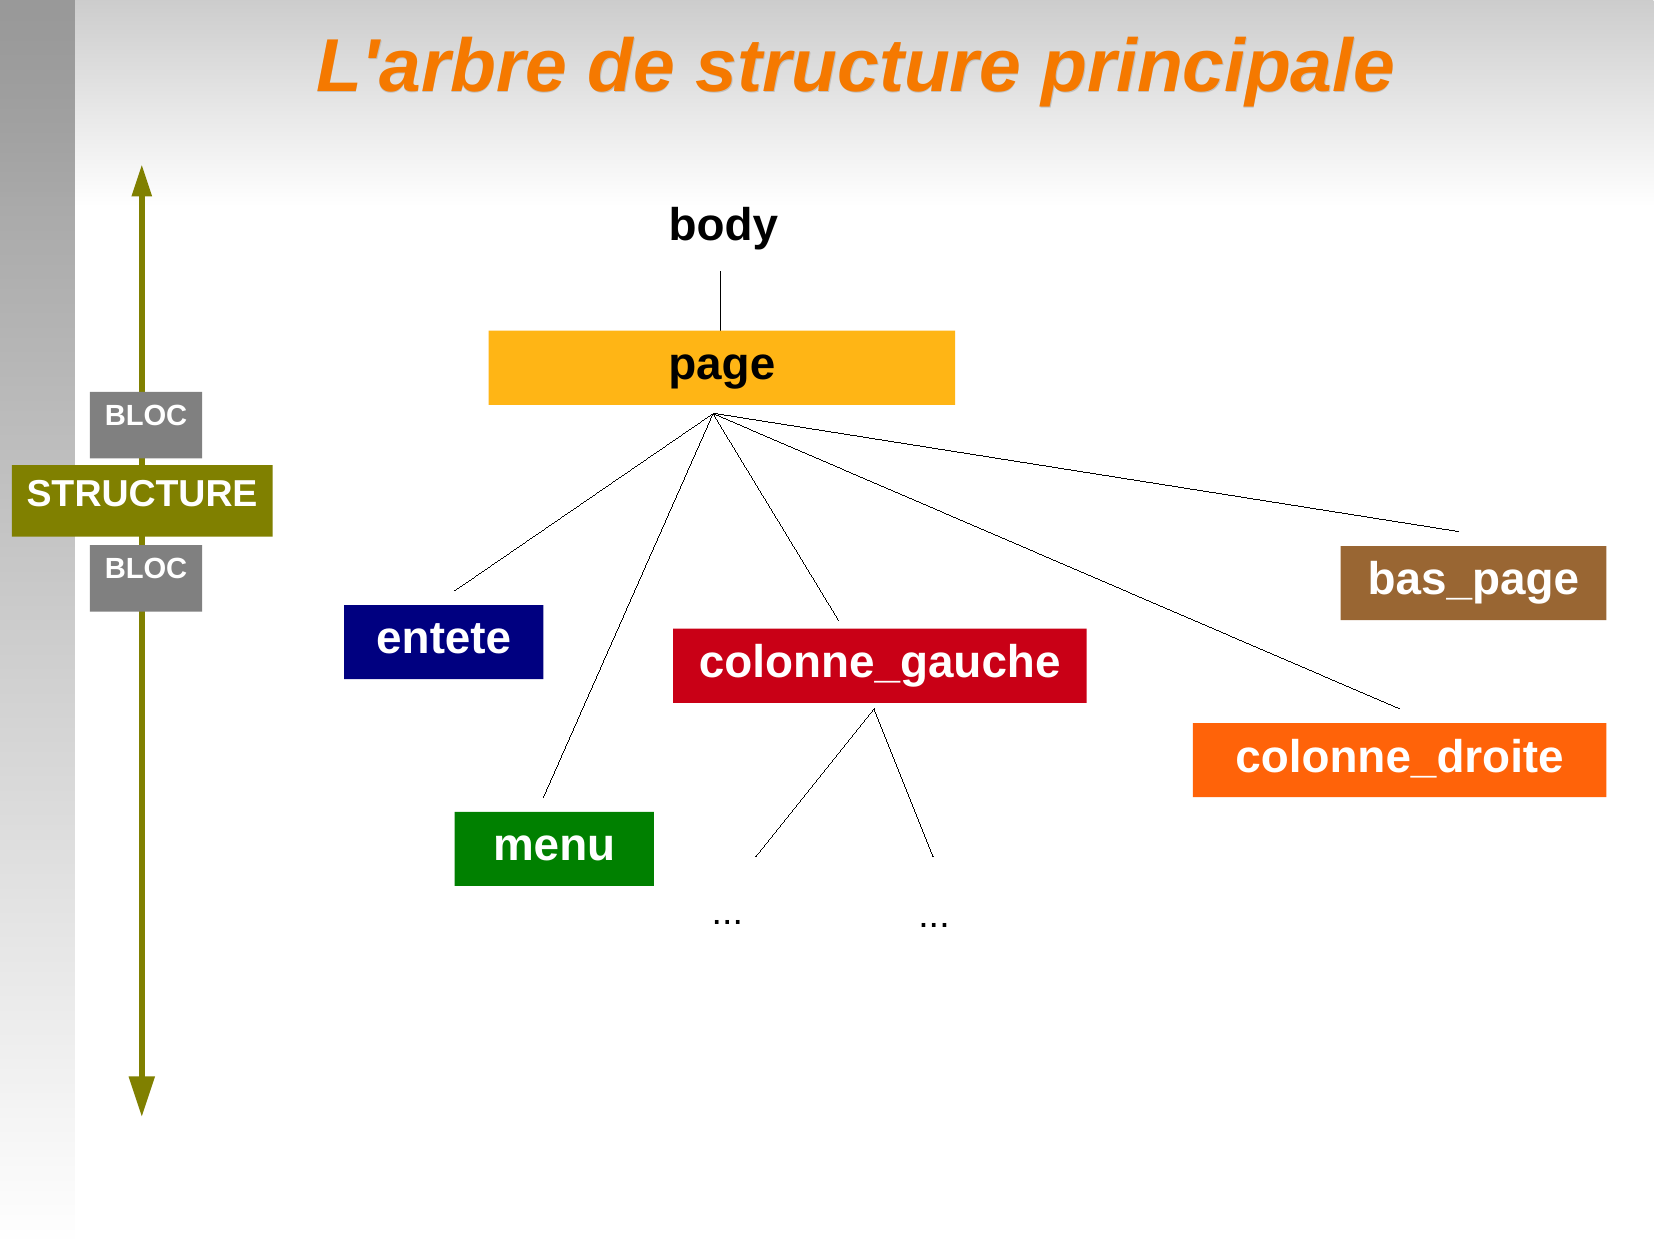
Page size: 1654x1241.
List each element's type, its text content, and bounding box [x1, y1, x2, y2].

text_box page [488, 330, 956, 405]
text_box ... [903, 885, 965, 948]
text_box colonne_droite [1192, 723, 1607, 798]
text_box page [488, 324, 720, 330]
text_box body [490, 191, 957, 266]
text_box BLOC [89, 391, 203, 459]
text_box BLOC [89, 545, 203, 612]
text_box STRUCTURE [11, 465, 273, 537]
text_box bas_page [1340, 546, 1607, 621]
text_box entete [344, 605, 544, 680]
title L'arbre de structure principale [58, 0, 1654, 136]
text_box page [721, 324, 956, 330]
text_box ... [696, 883, 758, 945]
text_box menu [454, 811, 654, 886]
text_box colonne_gauche [673, 628, 1087, 703]
